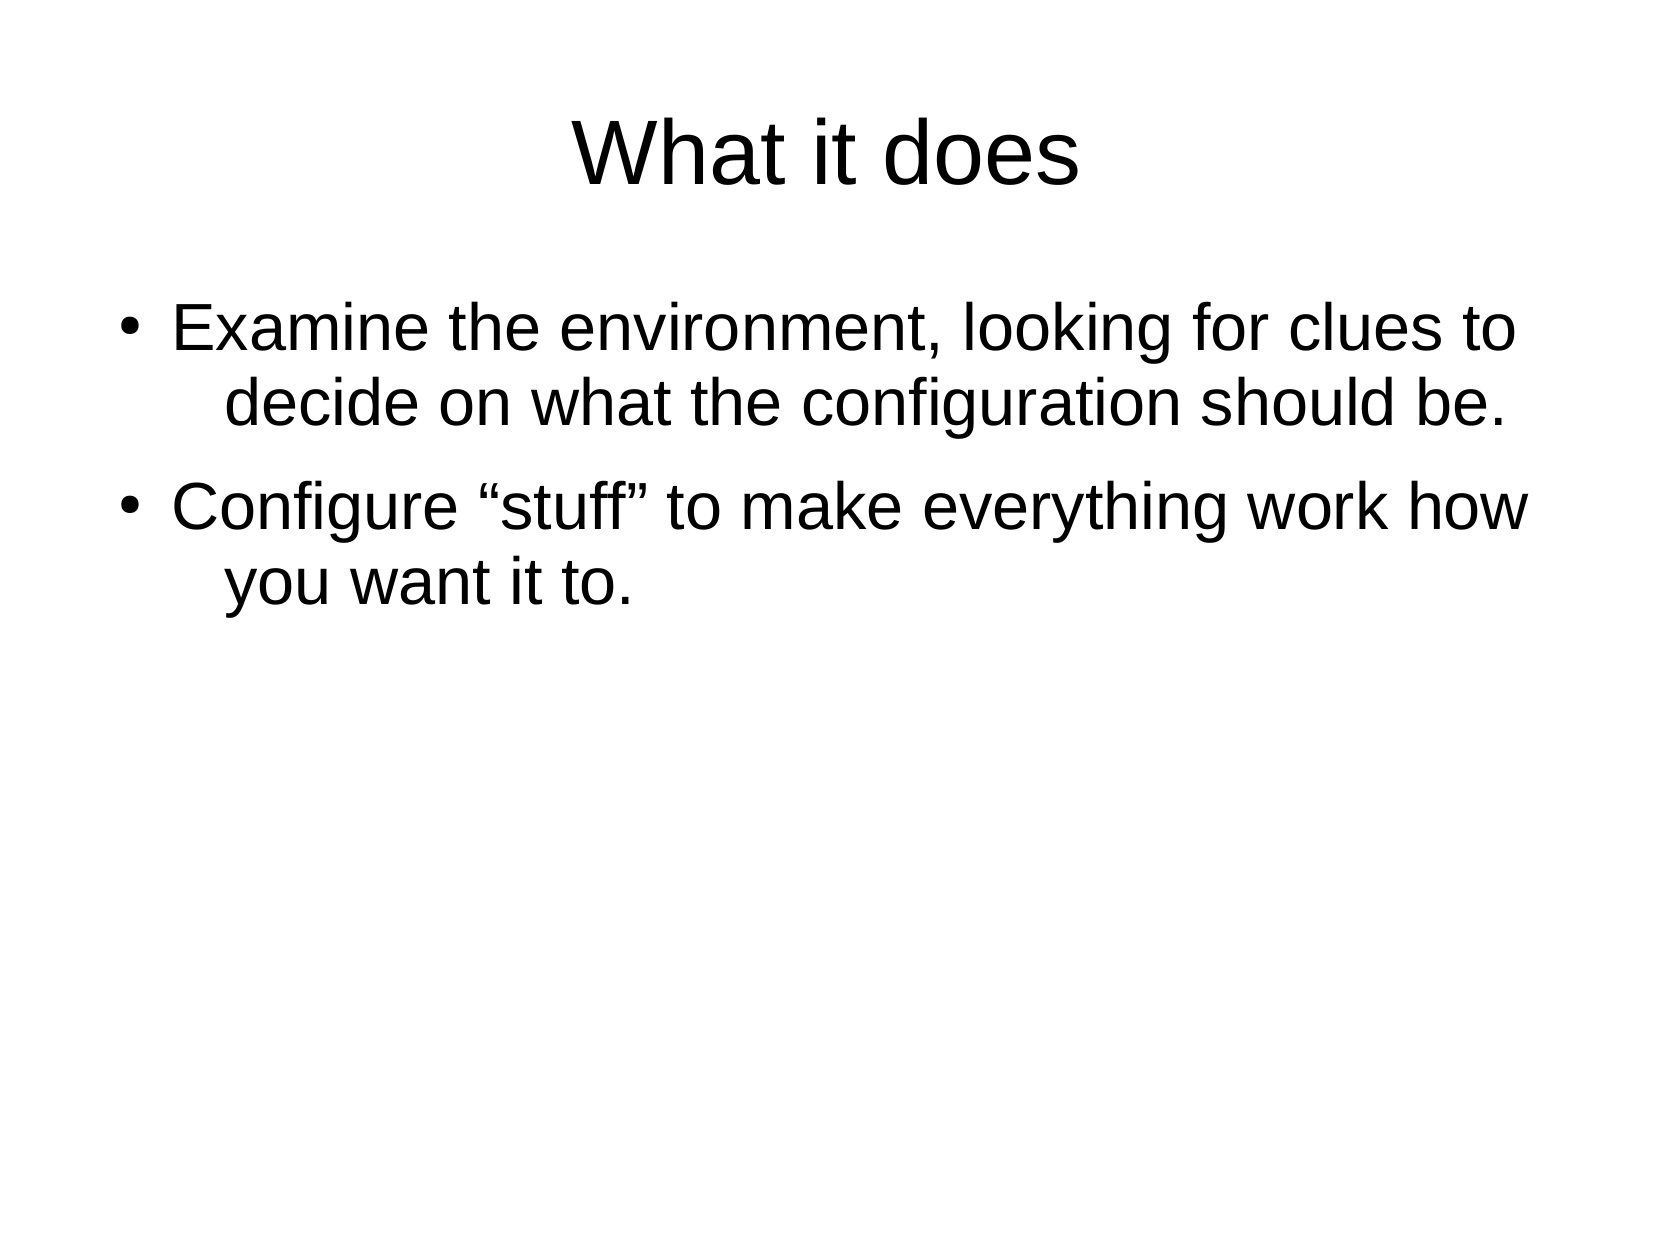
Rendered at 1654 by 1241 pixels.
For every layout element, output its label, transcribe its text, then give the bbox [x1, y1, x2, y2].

title What it does [82, 49, 1571, 257]
list Examine the environment, looking for clues to decide on what the configuration should be. Configure “stuff” to make everything work how you want it to. [82, 290, 1571, 1109]
